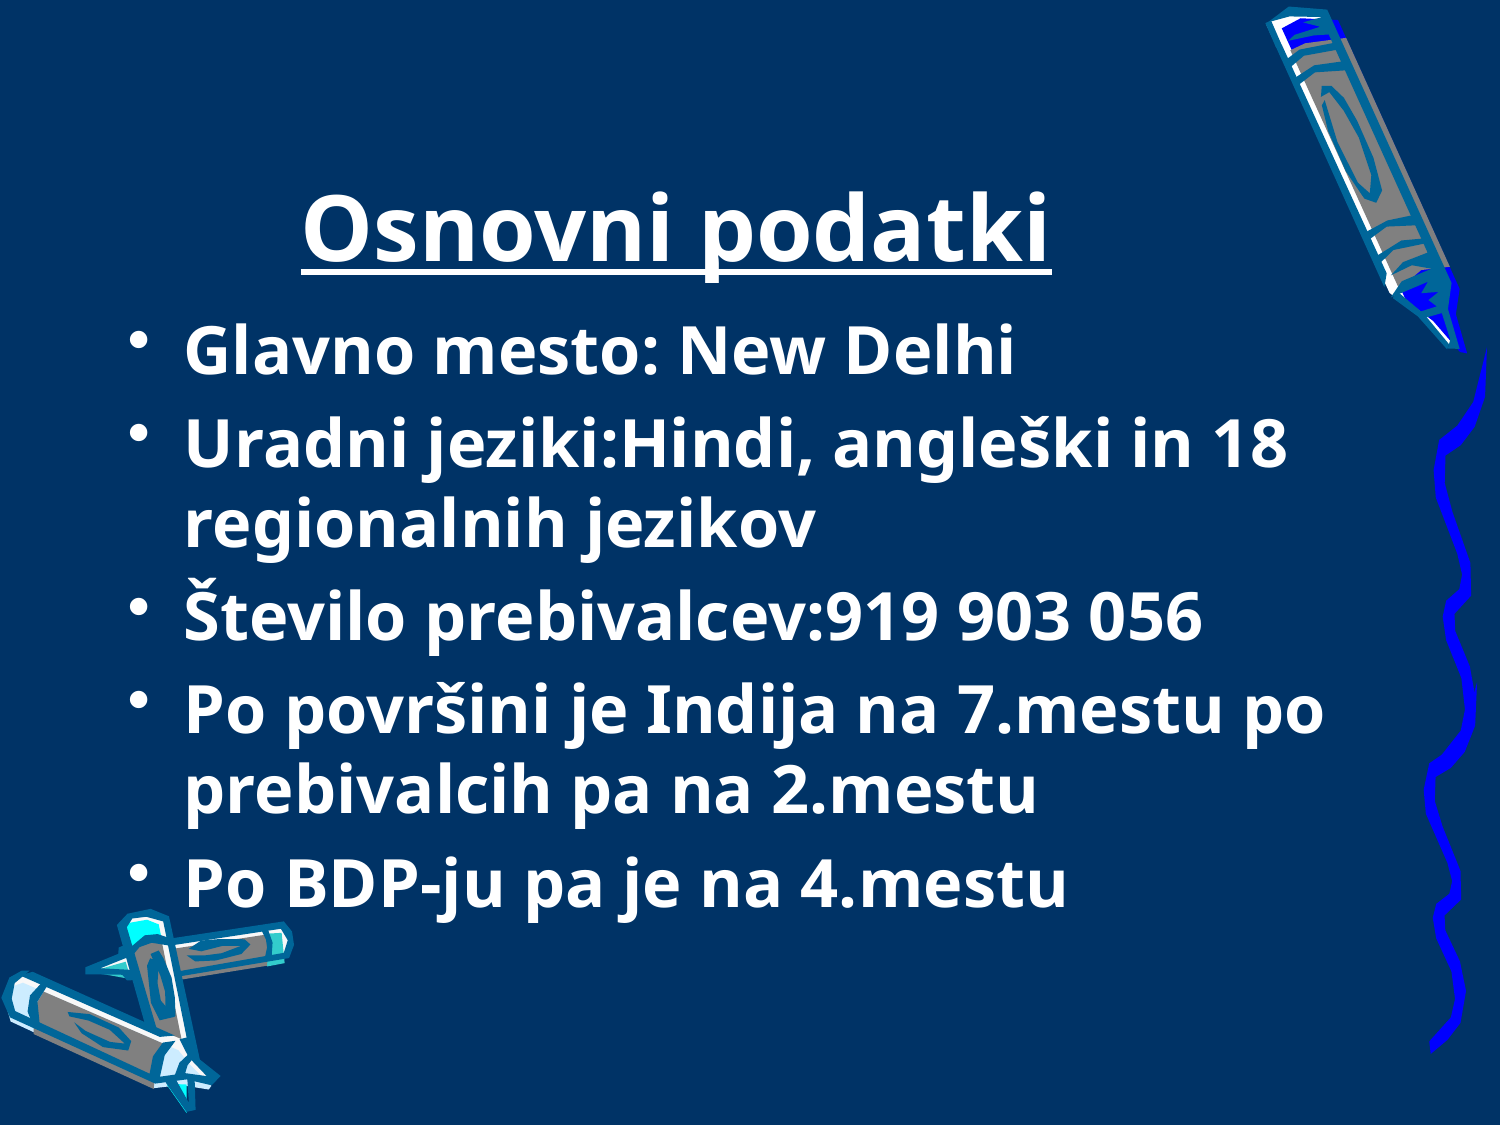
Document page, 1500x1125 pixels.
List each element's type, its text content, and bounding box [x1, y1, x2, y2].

list Glavno mesto: New Delhi Uradni jeziki:Hindi, angleški in 18 regionalnih jezikov Število prebivalcev:919 903 056 Po površini je Indija na 7.mestu po prebivalcih pa na 2.mestu Po BDP-ju pa je na 4.mestu [112, 299, 1400, 1059]
title Osnovni podatki [112, 24, 1240, 288]
